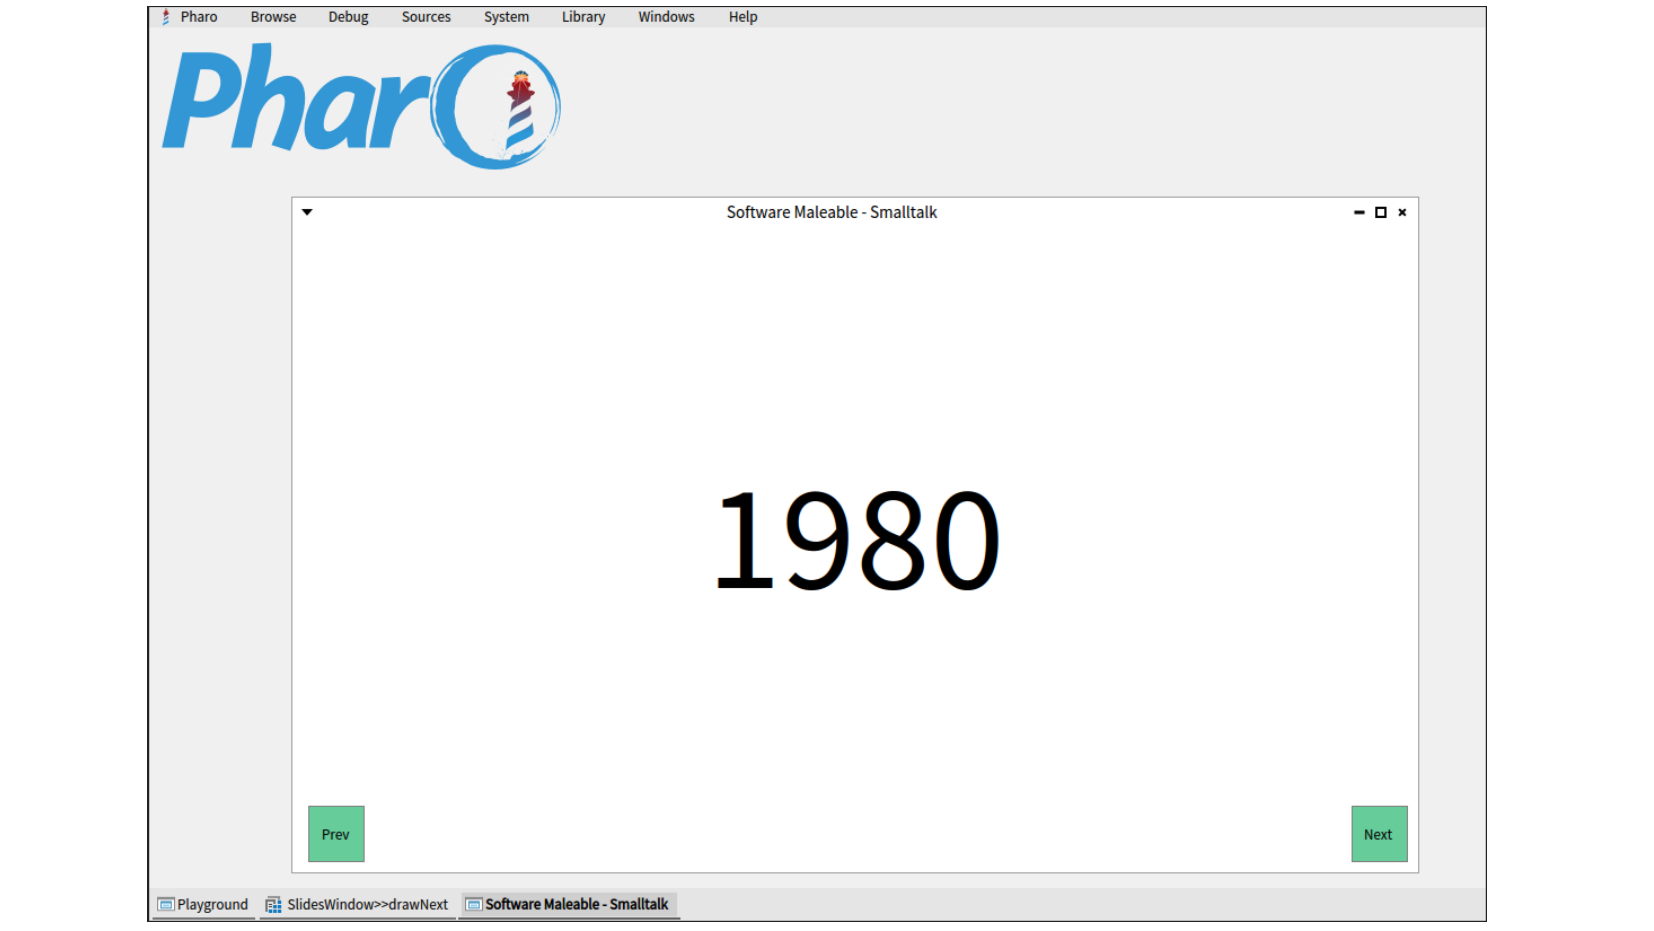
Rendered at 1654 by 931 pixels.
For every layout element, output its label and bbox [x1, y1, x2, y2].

picture [147, 6, 1487, 922]
